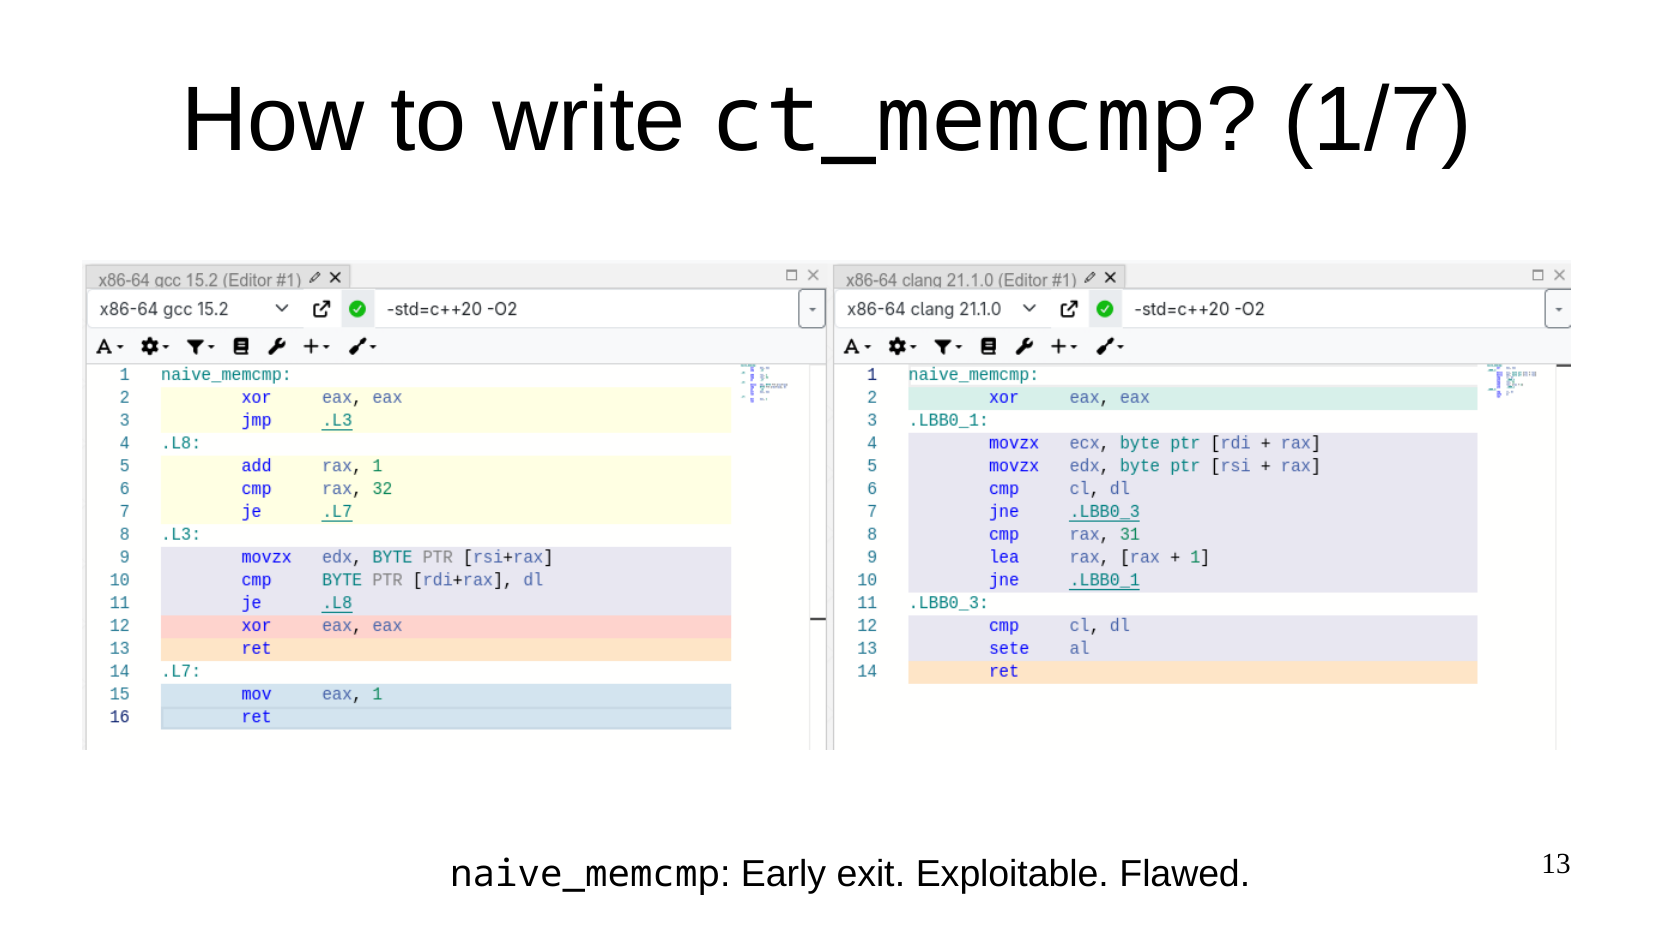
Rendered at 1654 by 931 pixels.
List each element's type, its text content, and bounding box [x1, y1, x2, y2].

picture [82, 260, 1571, 750]
title How to write ct_memcmp? (1/7) [82, 37, 1571, 193]
text_box naive_memcmp: Early exit. Exploitable. Flawed. [425, 838, 1276, 900]
